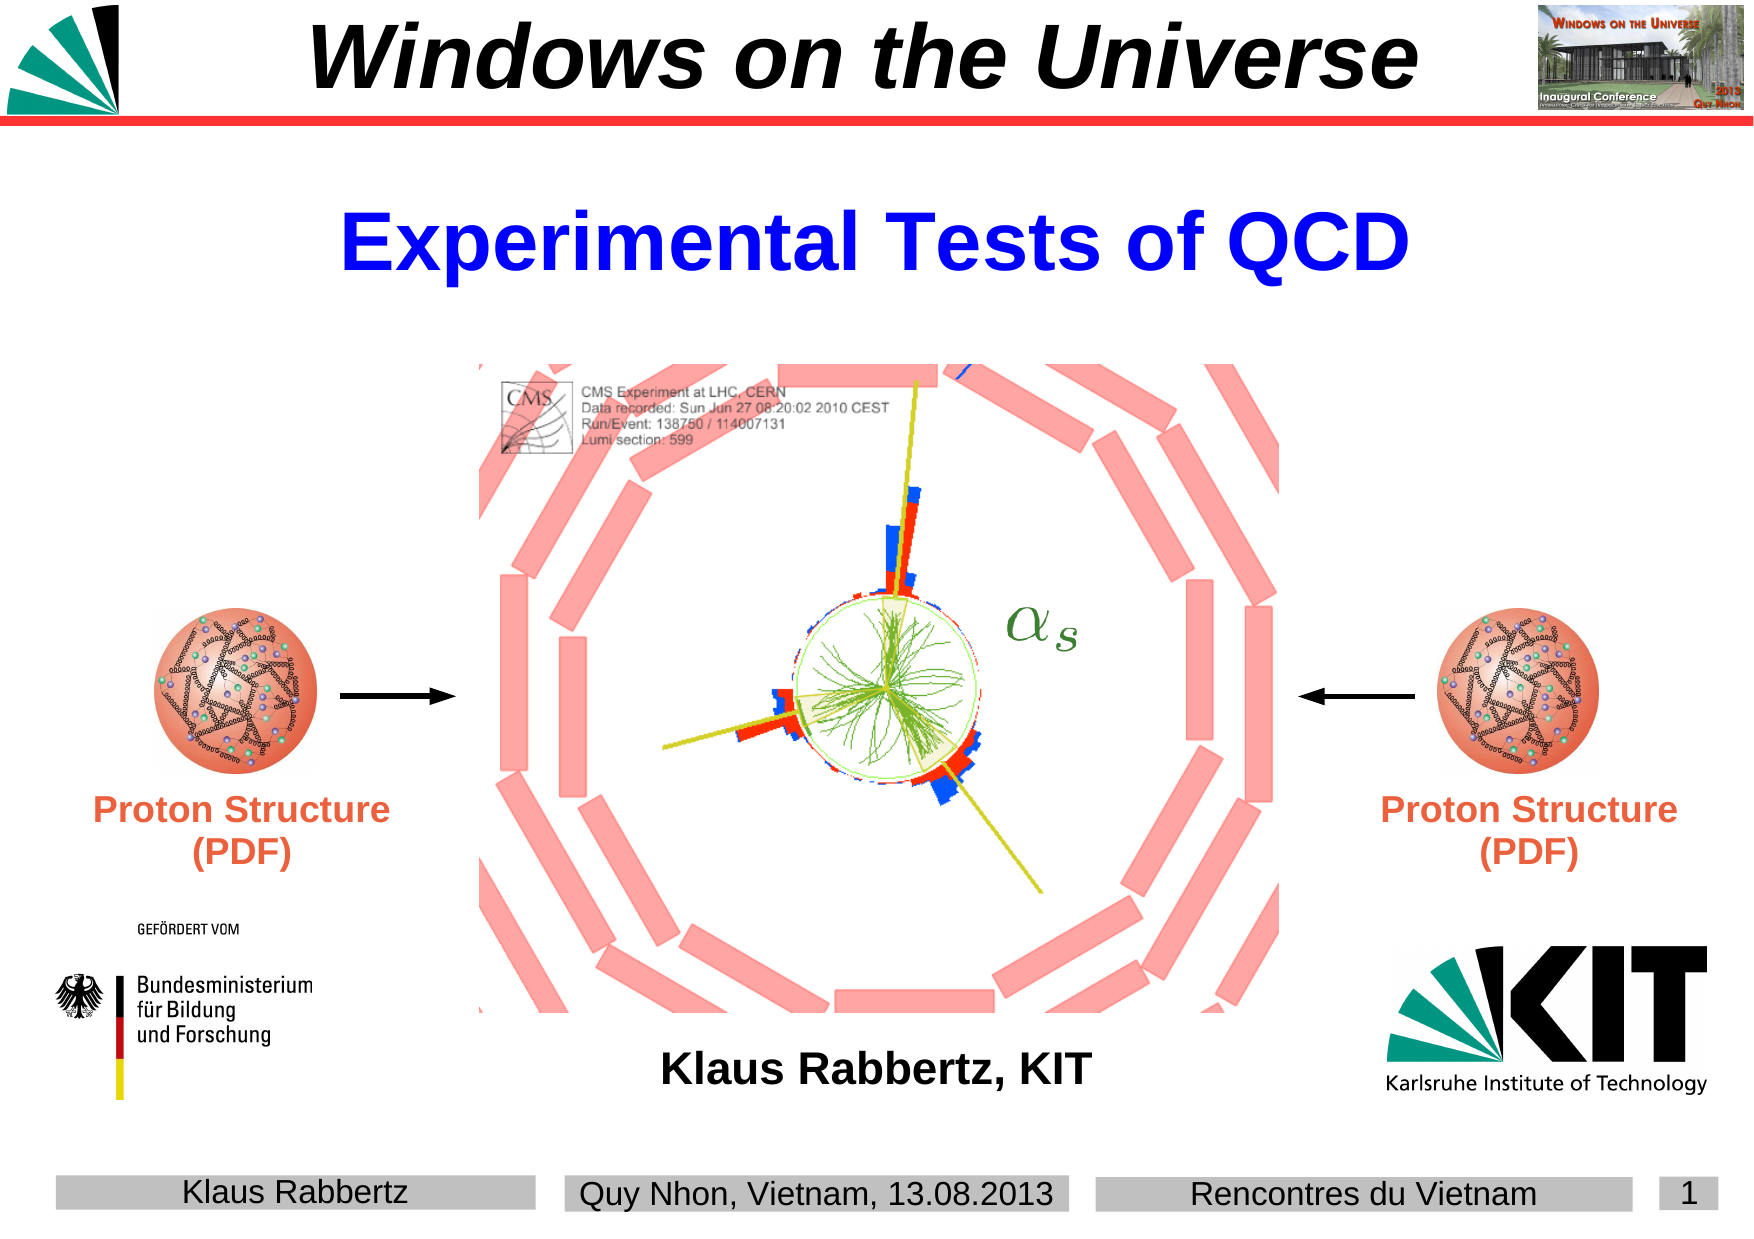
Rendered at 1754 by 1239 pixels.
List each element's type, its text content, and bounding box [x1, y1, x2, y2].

picture [154, 608, 317, 774]
text_box Experimental Tests of QCD [328, 189, 1426, 295]
picture [7, 5, 119, 116]
text_box Proton Structure (PDF) [81, 783, 403, 879]
picture [1606, 5, 1744, 110]
picture [1437, 608, 1599, 774]
text_box Proton Structure (PDF) [1368, 783, 1691, 879]
picture [1387, 946, 1707, 1095]
picture [479, 364, 1279, 1013]
picture [55, 921, 312, 1100]
text_box Klaus Rabbertz, KIT [648, 1036, 1106, 1101]
title Windows on the Universe [123, 0, 1606, 114]
